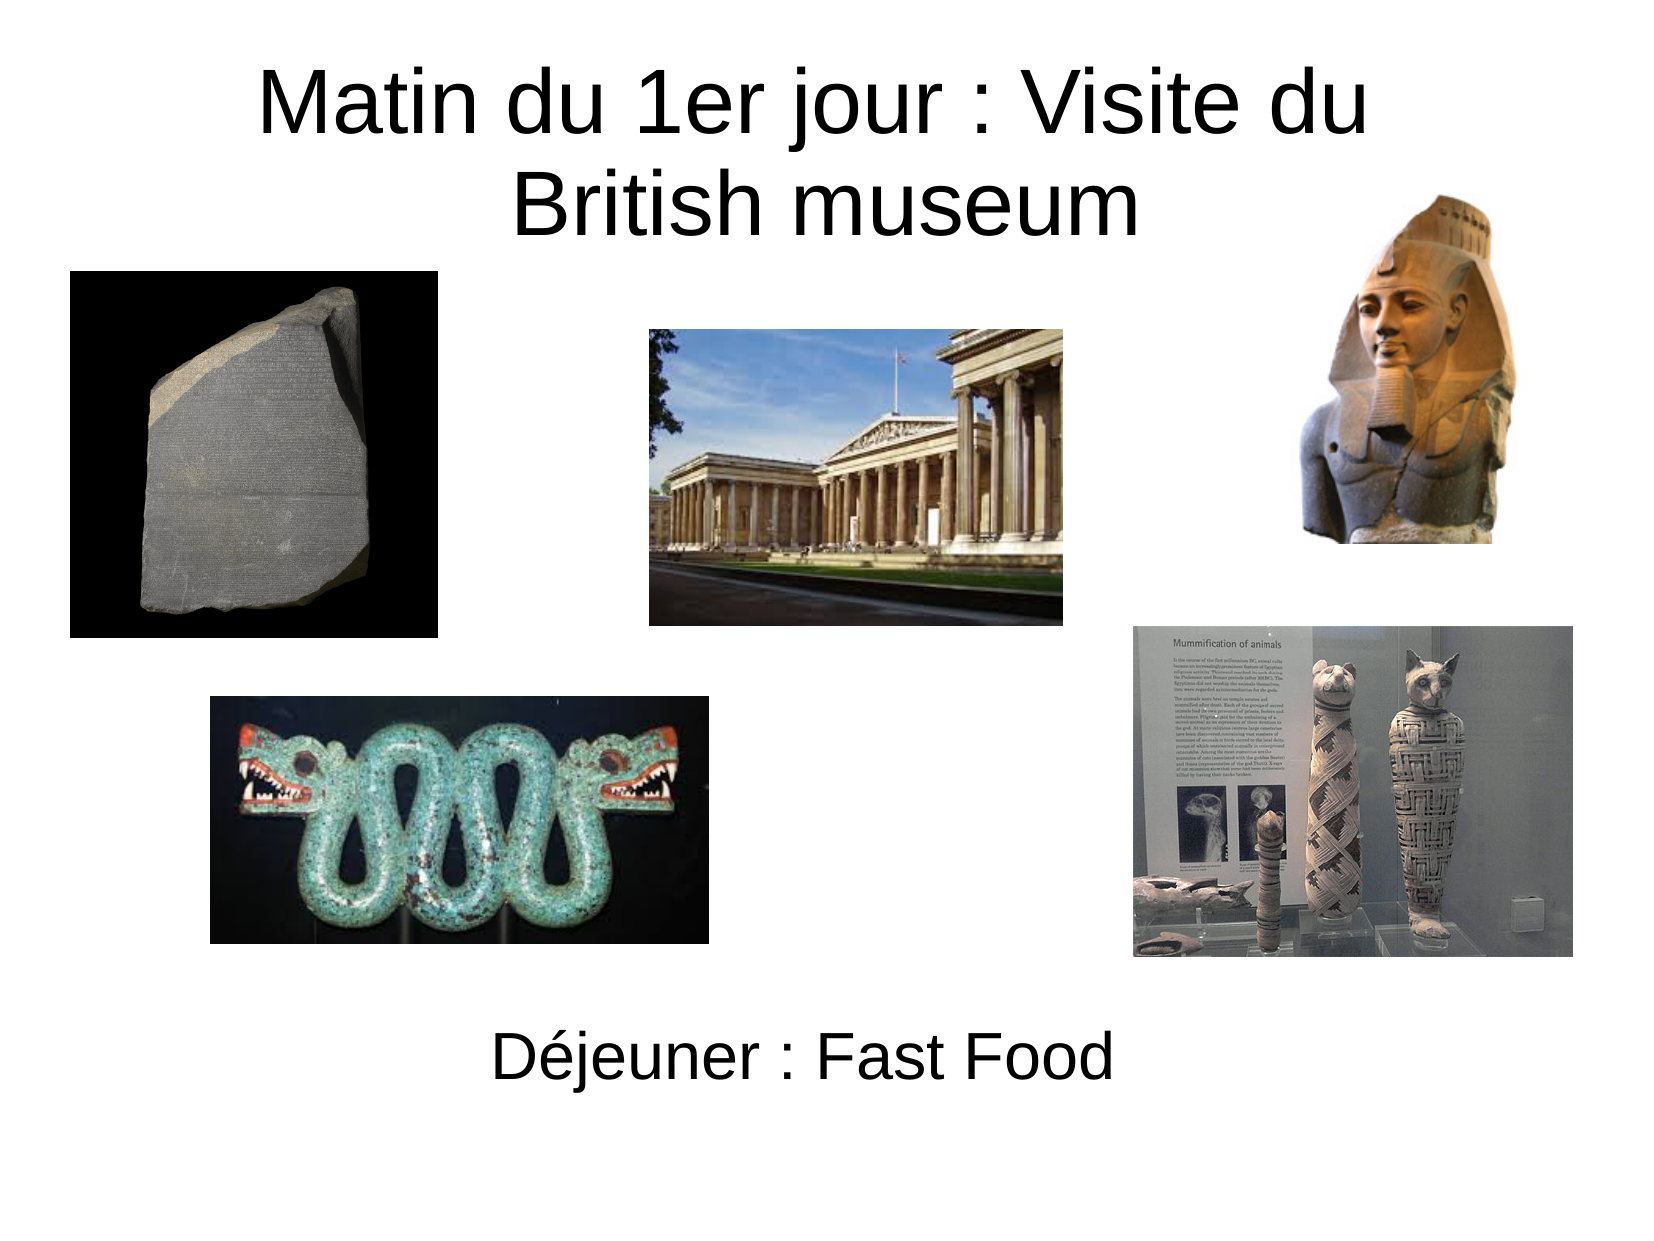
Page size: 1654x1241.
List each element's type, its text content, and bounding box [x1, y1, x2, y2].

subtitle Déjeuner : Fast Food [59, 271, 1548, 1095]
title Matin du 1er jour : Visite du British museum [82, 49, 1571, 257]
picture [1240, 193, 1591, 544]
picture [1133, 626, 1573, 957]
picture [70, 271, 438, 638]
picture [649, 329, 1063, 626]
picture [210, 696, 709, 944]
